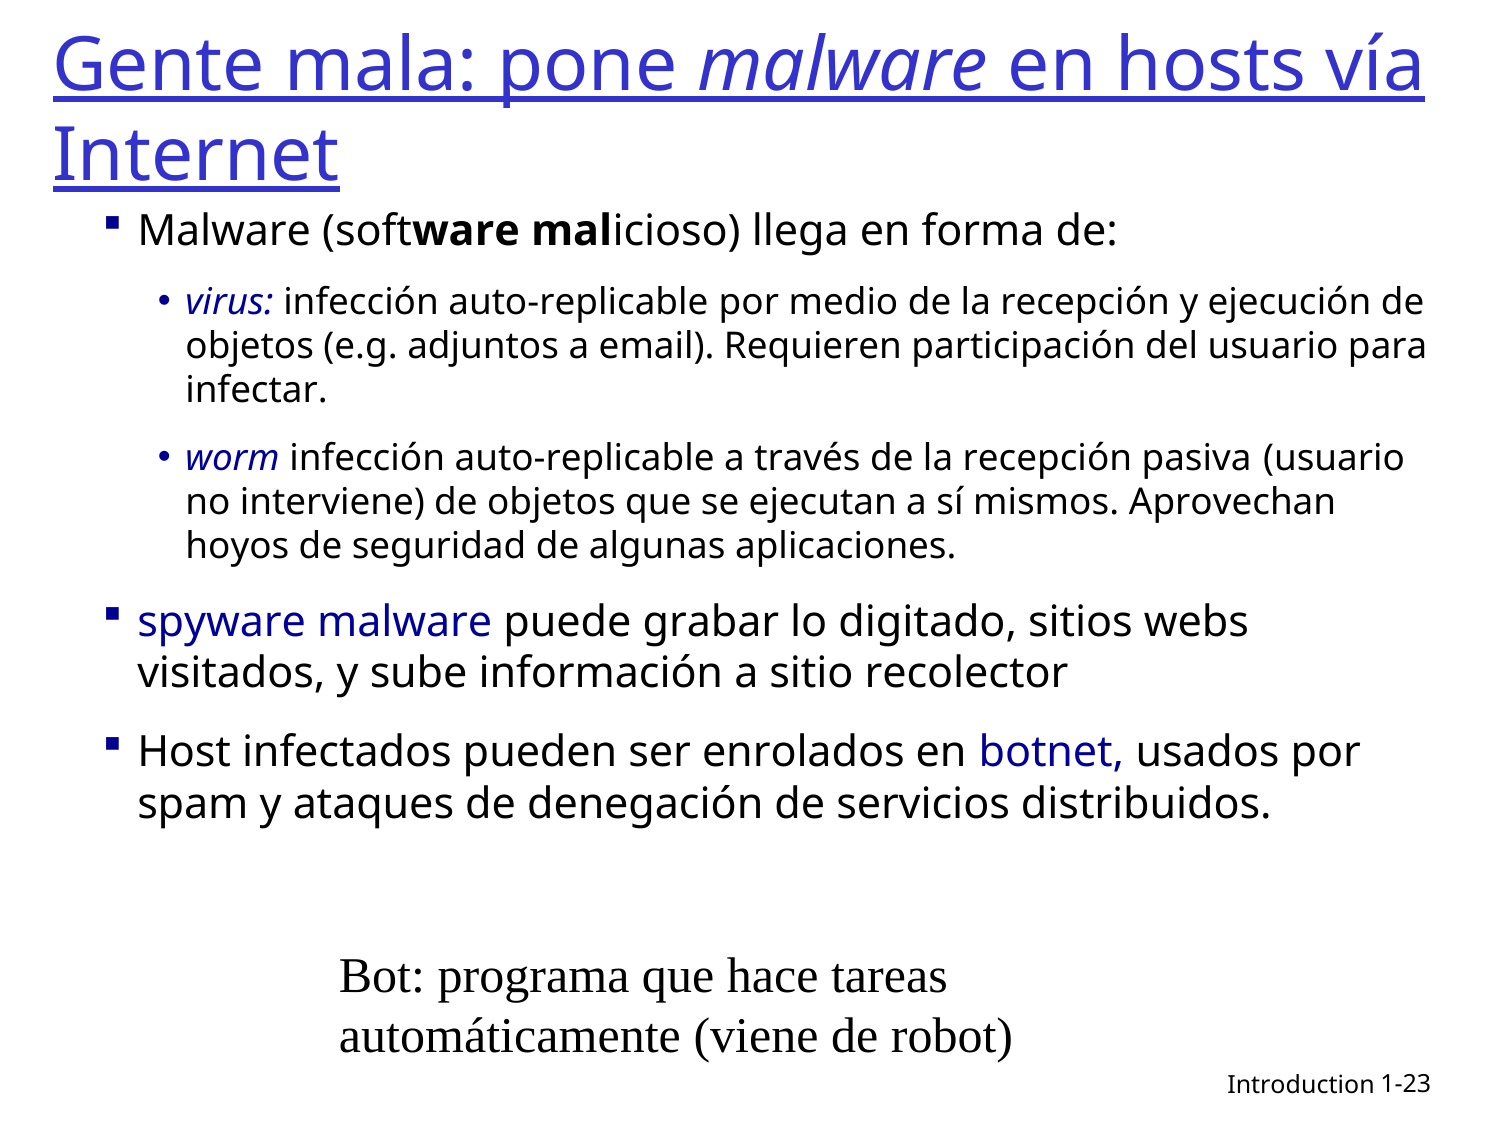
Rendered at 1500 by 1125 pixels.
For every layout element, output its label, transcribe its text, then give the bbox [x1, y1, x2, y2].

text_box Introduction [914, 1060, 1390, 1109]
title Gente mala: pone malware en hosts vía Internet [37, 23, 1463, 188]
text_box 1-<number> [1365, 1060, 1477, 1106]
list Malware (software malicioso) llega en forma de: virus: infección auto-replicable por medio de la recepción y ejecución de objetos (e.g. adjuntos a email). Requieren participación del usuario para infectar. worm infección auto-replicable a través de la recepción pasiva (usuario no interviene) de objetos que se ejecutan a sí mismos. Aprovechan hoyos de seguridad de algunas aplicaciones. spyware malware puede grabar lo digitado, sitios webs visitados, y sube información a sitio recolector Host infectados pueden ser enrolados en botnet, usados por spam y ataques de denegación de servicios distribuidos. [87, 195, 1463, 848]
text_box Bot: programa que hace tareas automáticamente (viene de robot) [324, 934, 1112, 1084]
